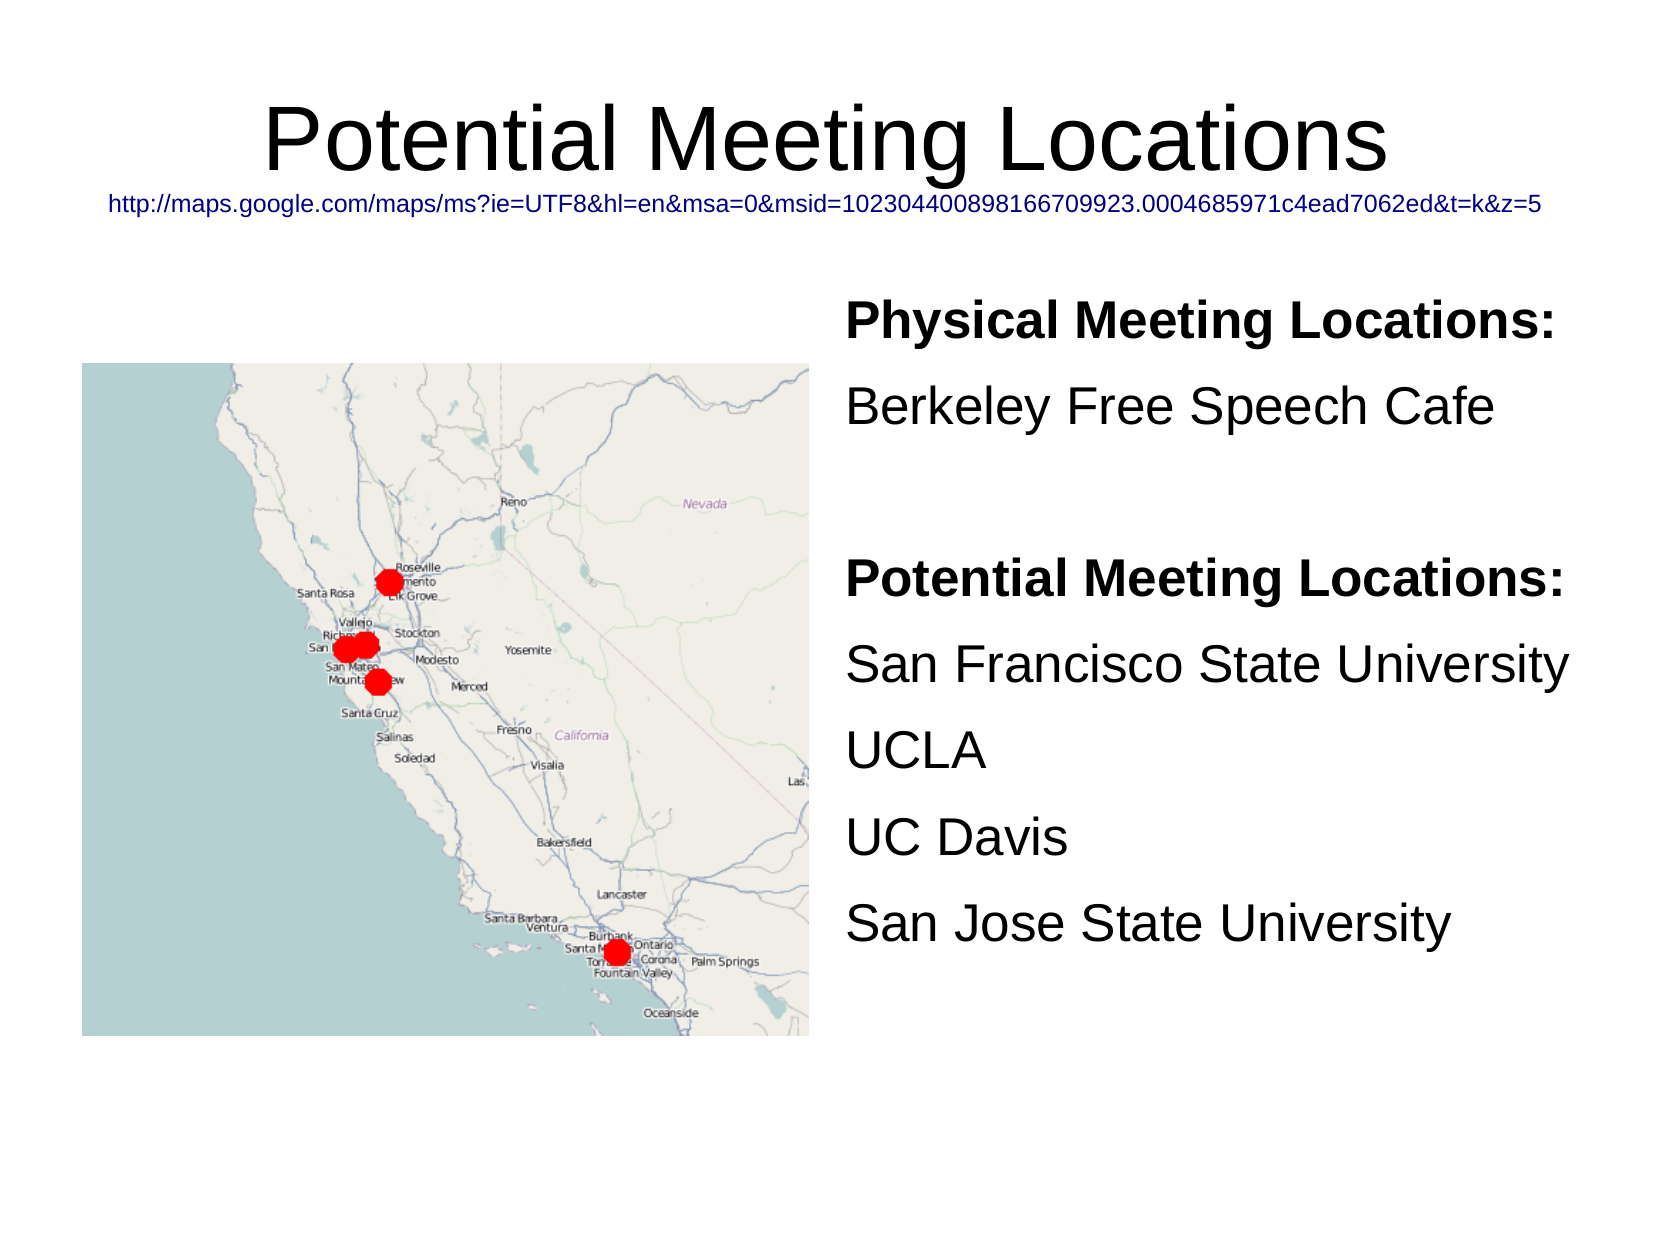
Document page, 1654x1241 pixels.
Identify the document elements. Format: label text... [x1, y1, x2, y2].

title Potential Meeting Locations http://maps.google.com/maps/ms?ie=UTF8&hl=en&msa=0&msid=102304400898166709923.0004685971c4ead7062ed&t=k&z=5 [82, 49, 1571, 257]
list Physical Meeting Locations: Berkeley Free Speech Cafe Potential Meeting Locations: San Francisco State University UCLA UC Davis San Jose State University [845, 290, 1572, 1109]
picture [82, 363, 809, 1036]
